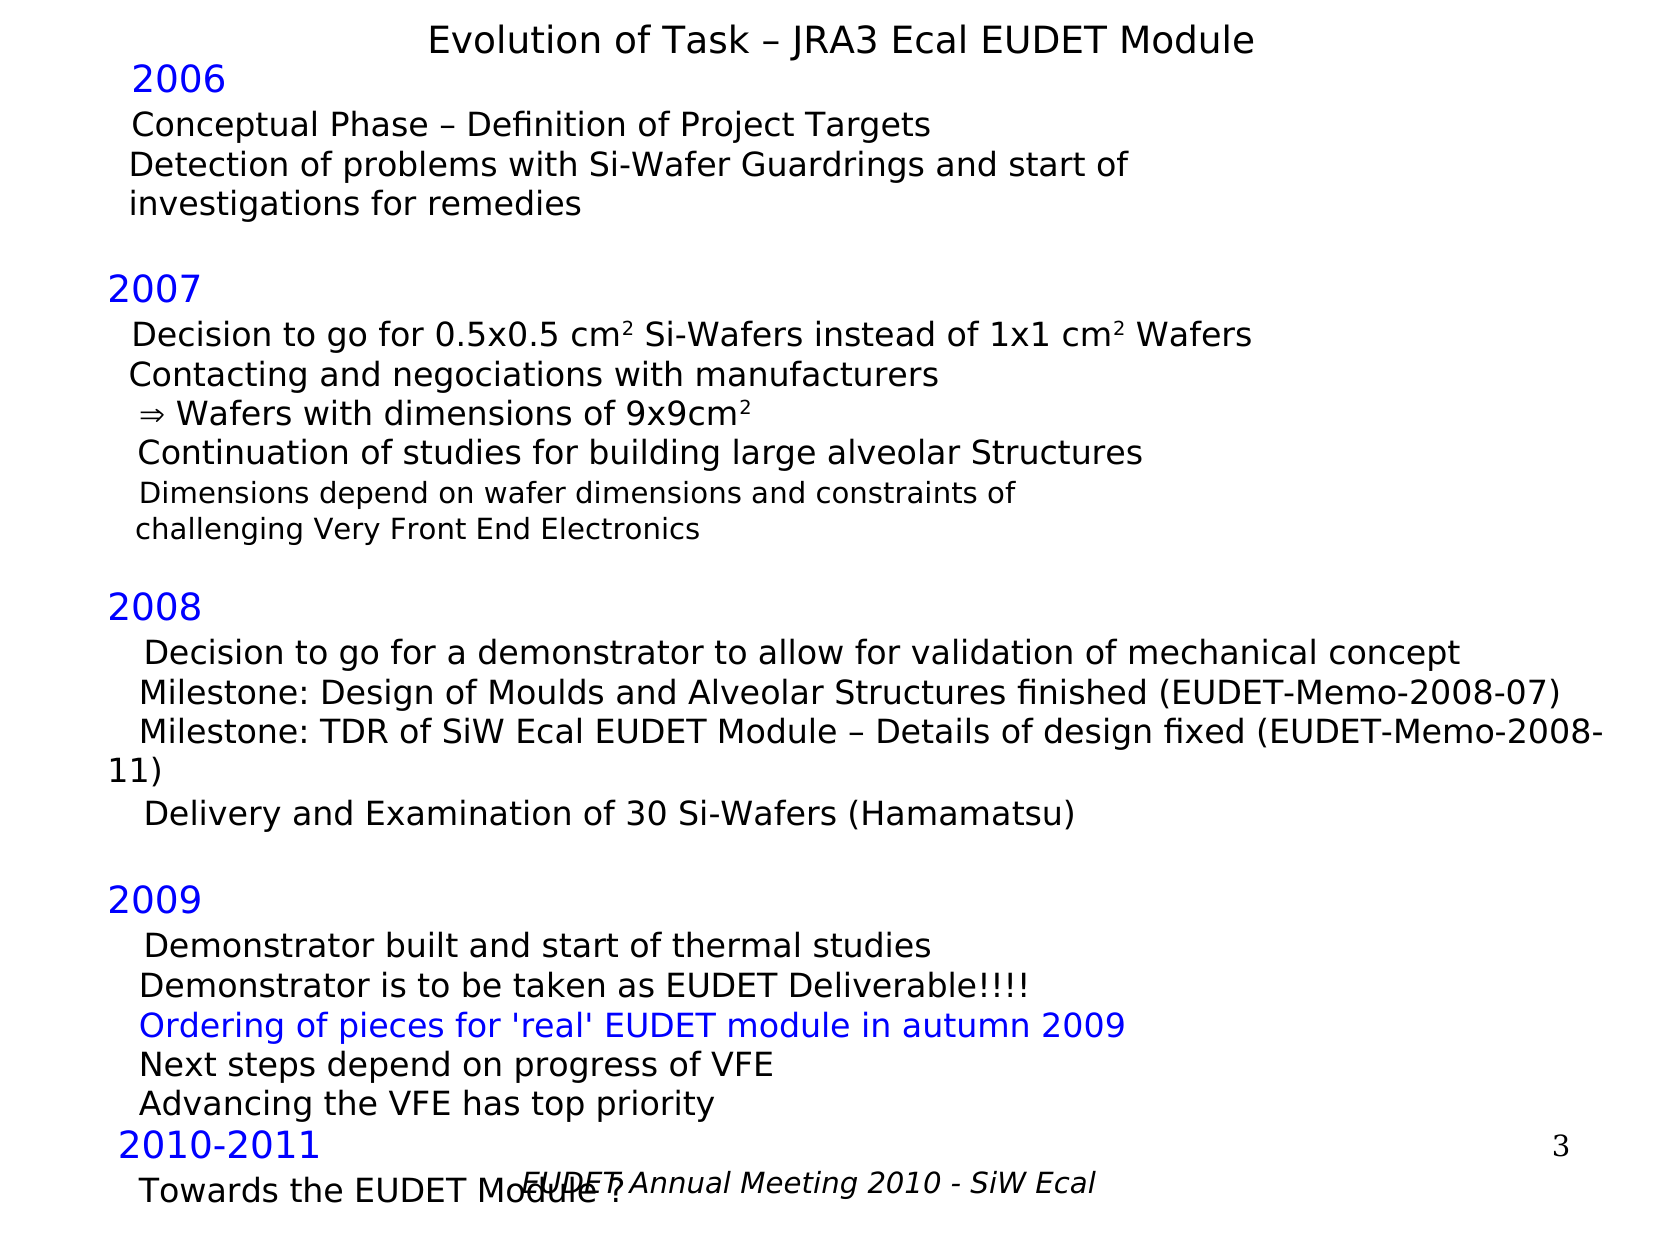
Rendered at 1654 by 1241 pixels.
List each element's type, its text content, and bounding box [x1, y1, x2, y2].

text_box 2006 Conceptual Phase – Definition of Project Targets Detection of problems with Si-Wafer Guardrings and start of investigations for remedies 2007 Decision to go for 0.5x0.5 cm2 Si-Wafers instead of 1x1 cm2 Wafers Contacting and negociations with manufacturers ⇒ Wafers with dimensions of 9x9cm2 Continuation of studies for building large alveolar Structures Dimensions depend on wafer dimensions and constraints of challenging Very Front End Electronics 2008 Decision to go for a demonstrator to allow for validation of mechanical concept Milestone: Design of Moulds and Alveolar Structures finished (EUDET-Memo-2008-07)‏ Milestone: TDR of SiW Ecal EUDET Module – Details of design fixed (EUDET-Memo-2008-11) Delivery and Examination of 30 Si-Wafers (Hamamatsu)‏ 2009 Demonstrator built and start of thermal studies Demonstrator is to be taken as EUDET Deliverable!!!! Ordering of pieces for 'real' EUDET module in autumn 2009 Next steps depend on progress of VFE Advancing the VFE has top priority 2010-2011 Towards the EUDET Module ? [92, 49, 1654, 1170]
text_box Evolution of Task – JRA3 Ecal EUDET Module [412, 10, 1253, 49]
